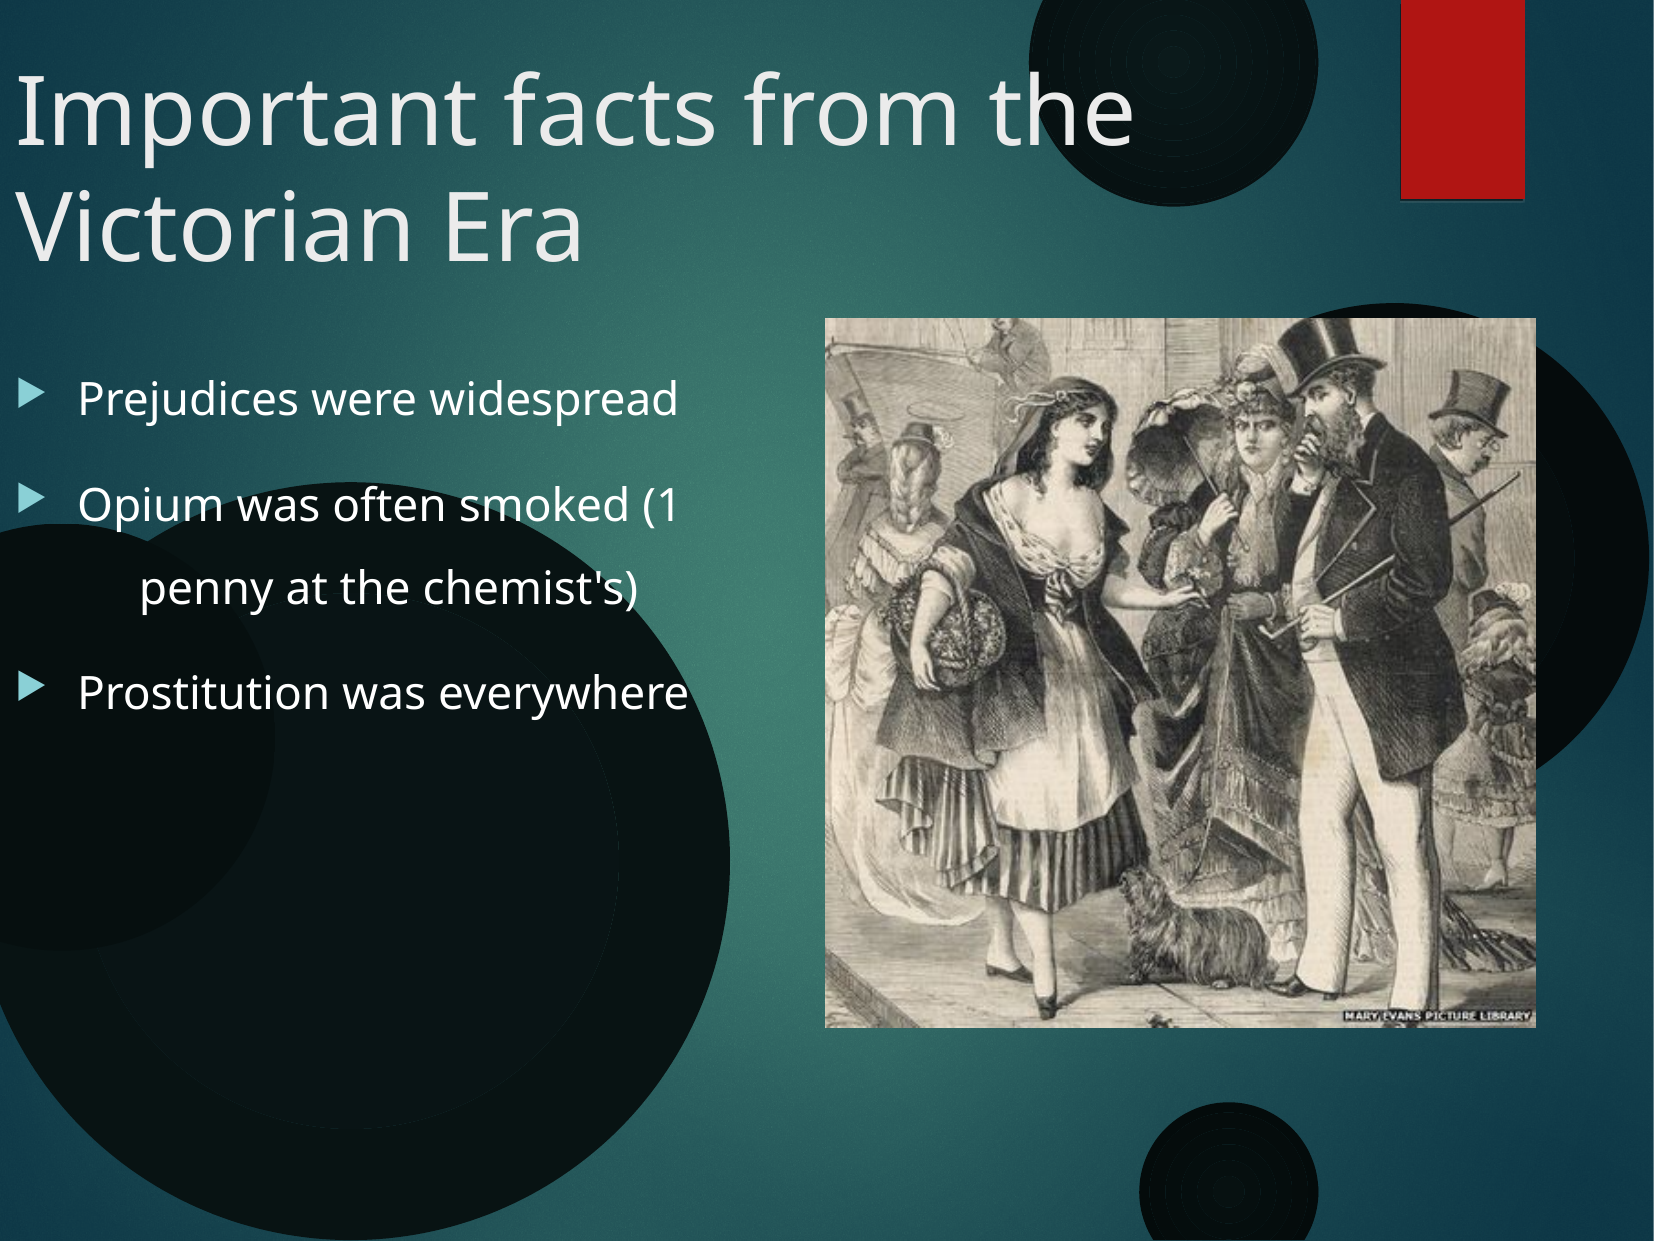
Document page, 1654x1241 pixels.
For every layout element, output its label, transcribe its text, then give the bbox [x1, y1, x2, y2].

title Important facts from the Victorian Era [0, 41, 1489, 265]
picture [825, 318, 1536, 1028]
list Prejudices were widespread Opium was often smoked (1 penny at the chemist's) Prostitution was everywhere [0, 256, 727, 759]
